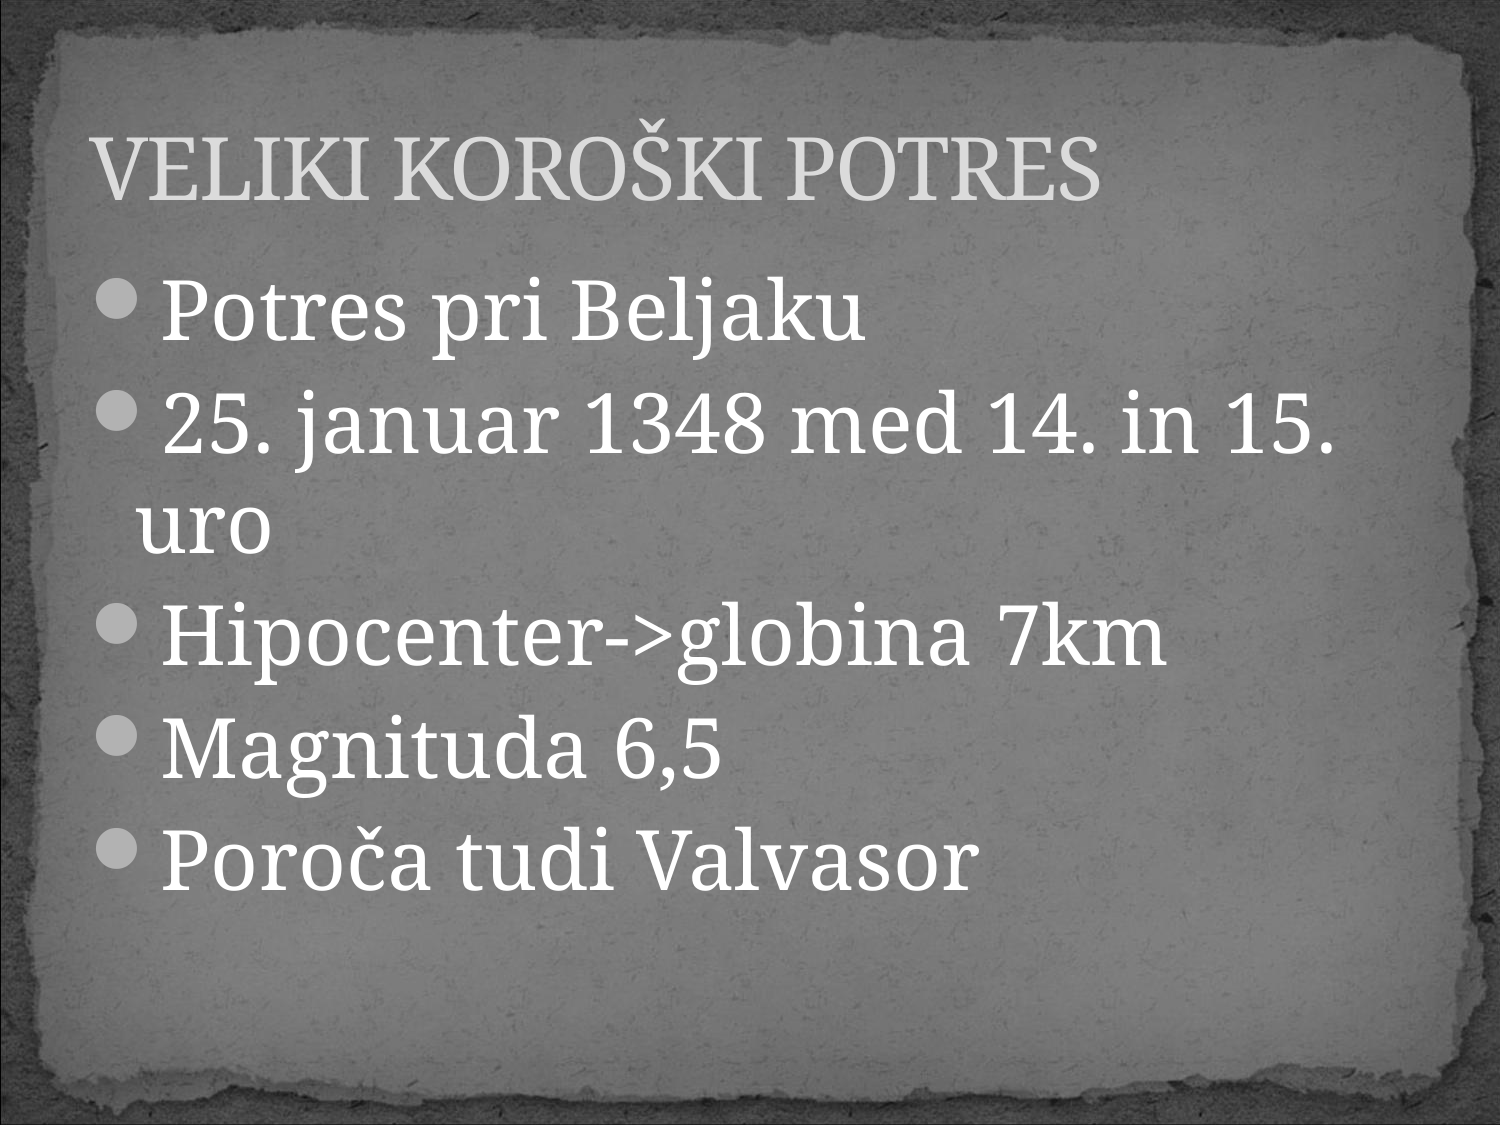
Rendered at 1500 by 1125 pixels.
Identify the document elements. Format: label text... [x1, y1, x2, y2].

title VELIKI KOROŠKI POTRES [75, 24, 1425, 225]
picture [0, 0, 1500, 1125]
list Potres pri Beljaku 25. januar 1348 med 14. in 15. uro Hipocenter->globina 7km Magnituda 6,5 Poroča tudi Valvasor [75, 249, 1425, 1000]
